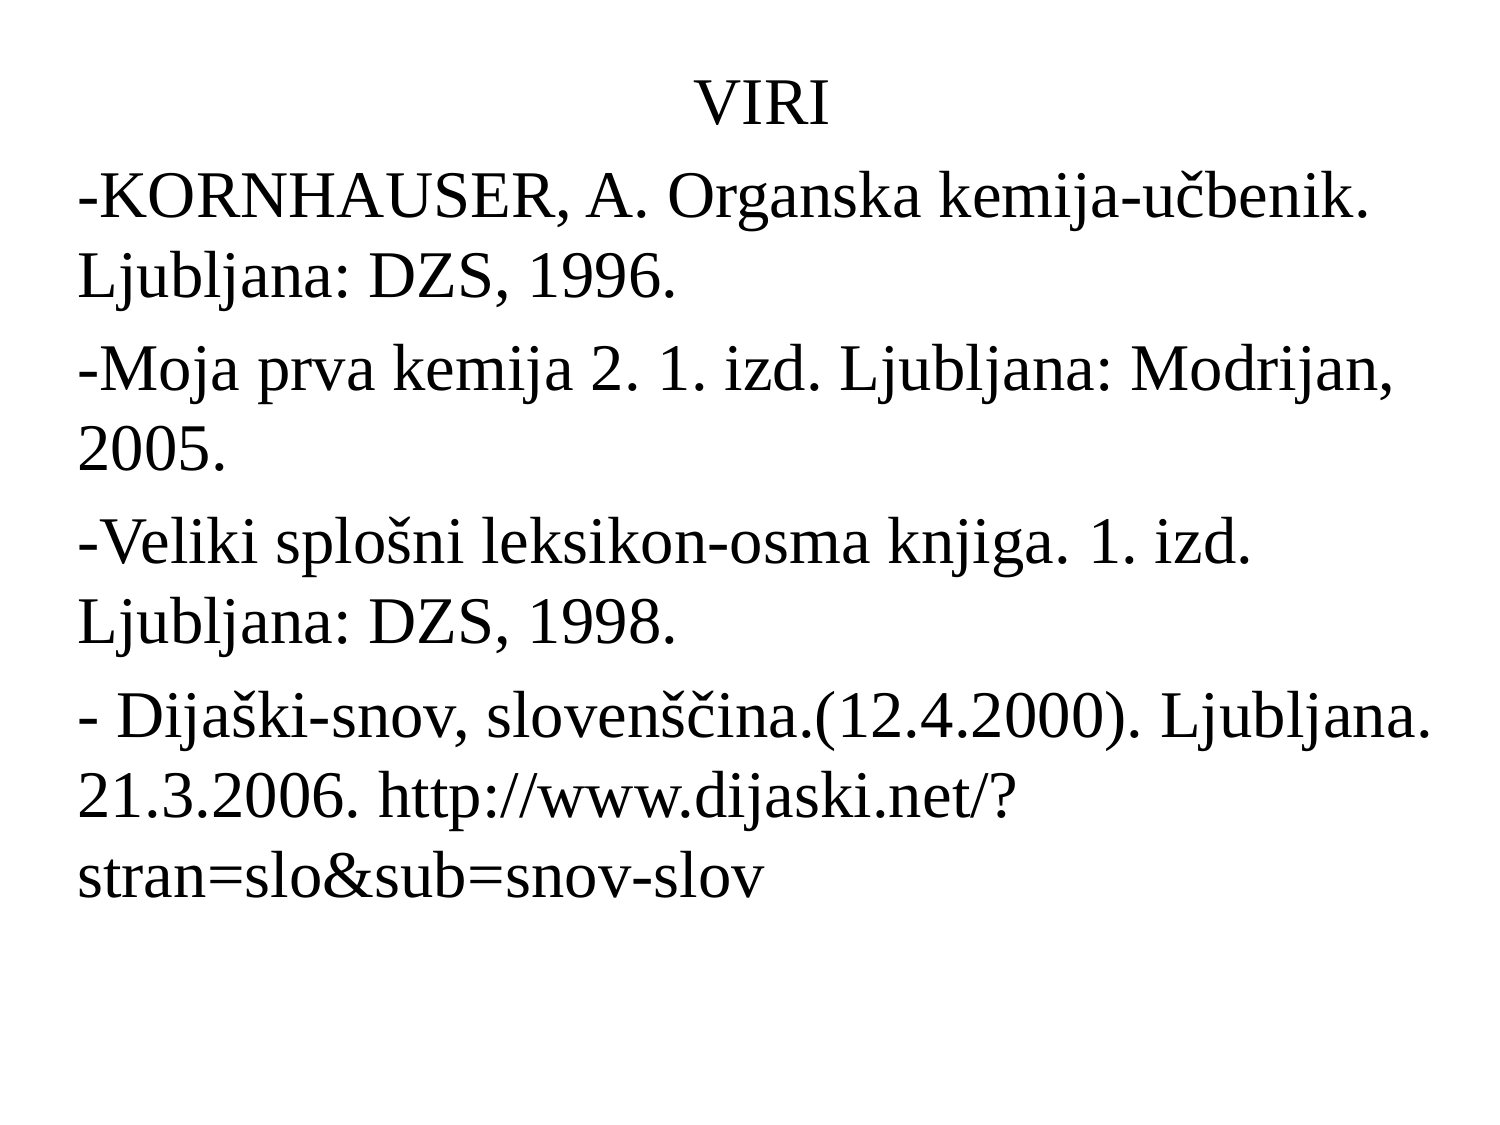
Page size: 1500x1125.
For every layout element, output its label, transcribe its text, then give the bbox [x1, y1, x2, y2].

subtitle VIRI -KORNHAUSER, A. Organska kemija-učbenik. Ljubljana: DZS, 1996. -Moja prva kemija 2. 1. izd. Ljubljana: Modrijan, 2005. -Veliki splošni leksikon-osma knjiga. 1. izd. Ljubljana: DZS, 1998. - Dijaški-snov, slovenščina.(12.4.2000). Ljubljana. 21.3.2006. http://www.dijaski.net/?stran=slo&sub=snov-slov [62, 50, 1463, 1063]
